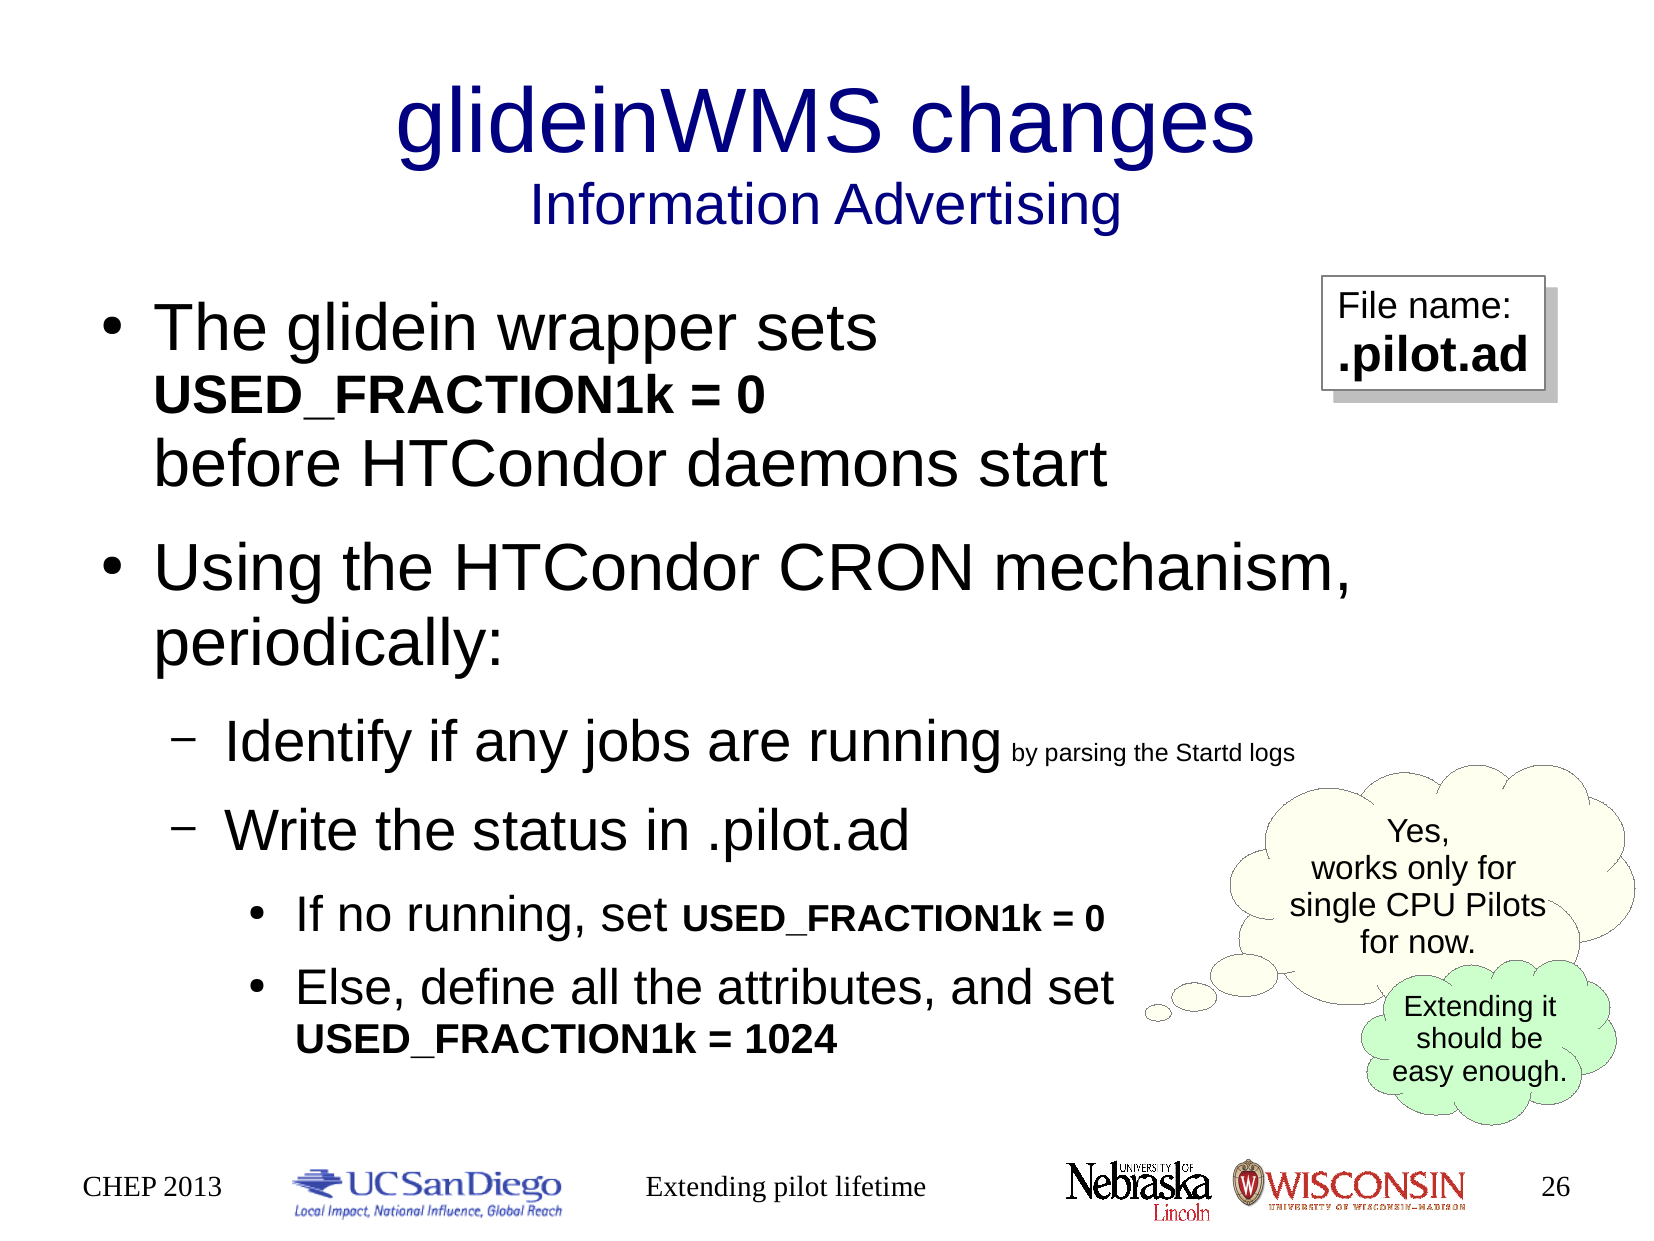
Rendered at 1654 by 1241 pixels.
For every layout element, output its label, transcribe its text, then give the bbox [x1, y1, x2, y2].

picture [1232, 1158, 1465, 1210]
picture [1066, 1160, 1212, 1221]
picture [292, 1169, 563, 1220]
text_box Extending it should be easy enough. [1361, 960, 1617, 1126]
title glideinWMS changes Information Advertising [82, 49, 1571, 257]
text_box Yes, works only for single CPU Pilots for now. [1171, 982, 1217, 1012]
list The glidein wrapper sets USED_FRACTION1k = 0 before HTCondor daemons start Using the HTCondor CRON mechanism, periodically: Identify if any jobs are running by parsing the Startd logs Write the status in .pilot.ad If no running, set USED_FRACTION1k = 0 Else, define all the attributes, and set USED_FRACTION1k = 1024 [82, 290, 1538, 1156]
text_box File name: .pilot.ad [1321, 276, 1546, 391]
text_box Yes, works only for single CPU Pilots for now. [1210, 765, 1636, 1005]
